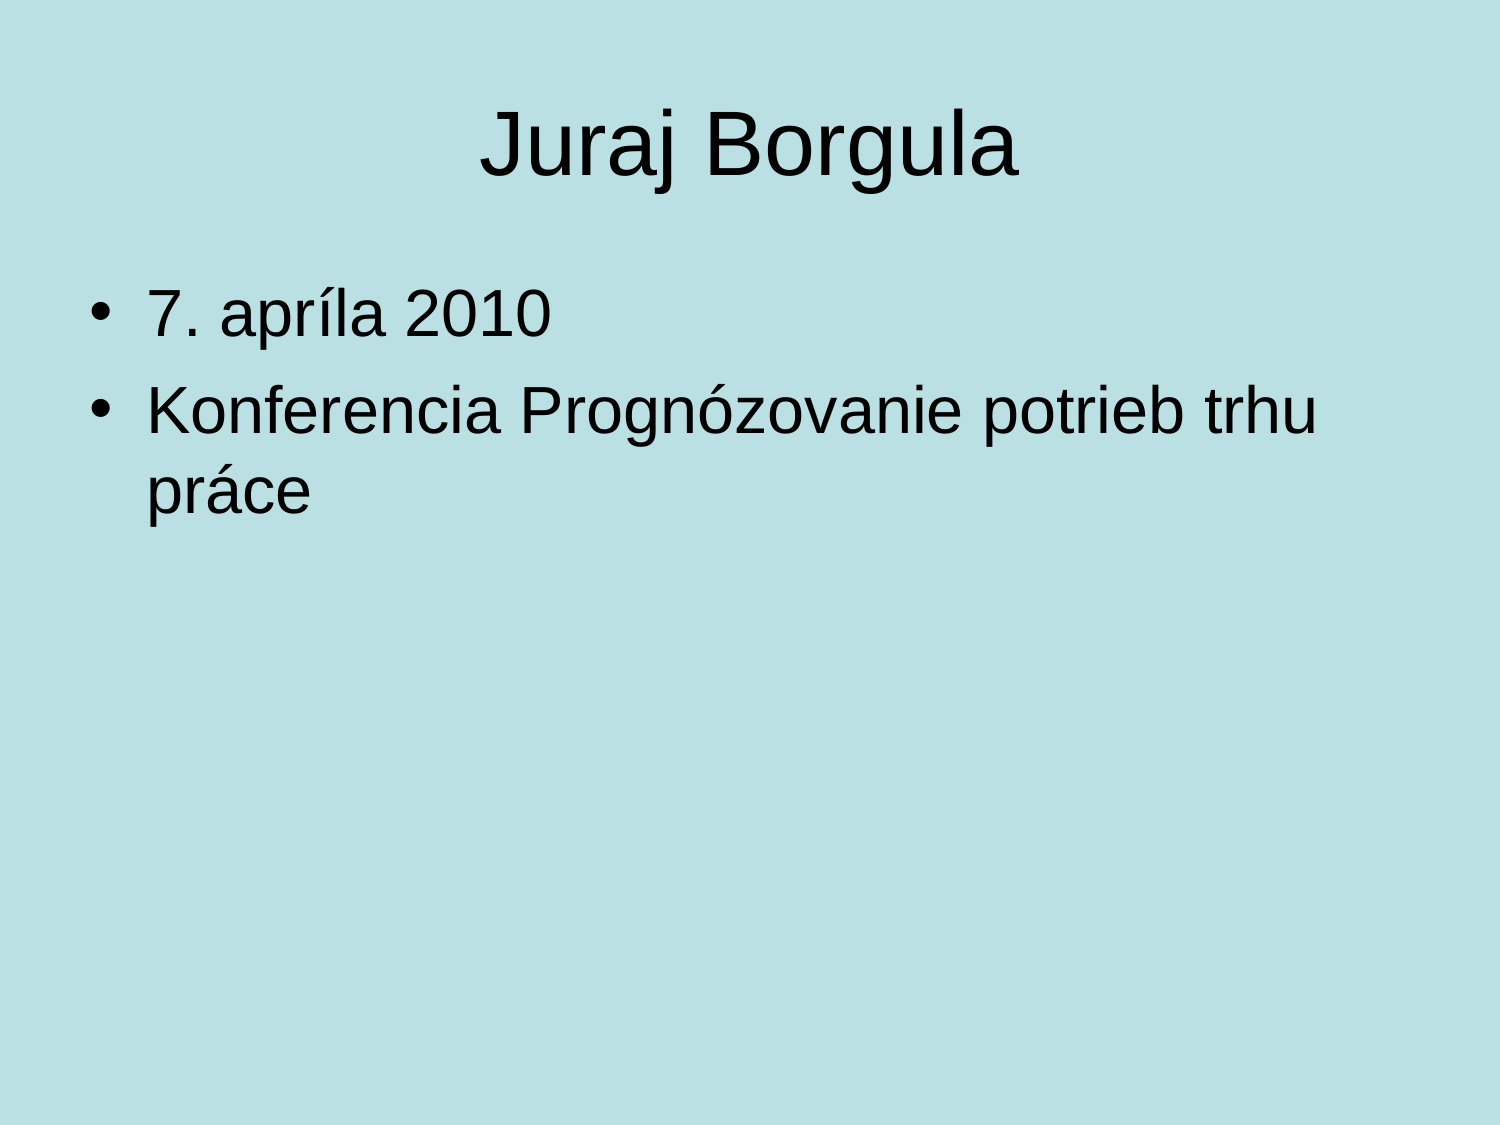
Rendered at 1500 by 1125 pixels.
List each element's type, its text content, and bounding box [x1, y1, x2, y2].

list 7. apríla 2010 Konferencia Prognózovanie potrieb trhu práce [75, 262, 1426, 1005]
title Juraj Borgula [75, 37, 1426, 241]
